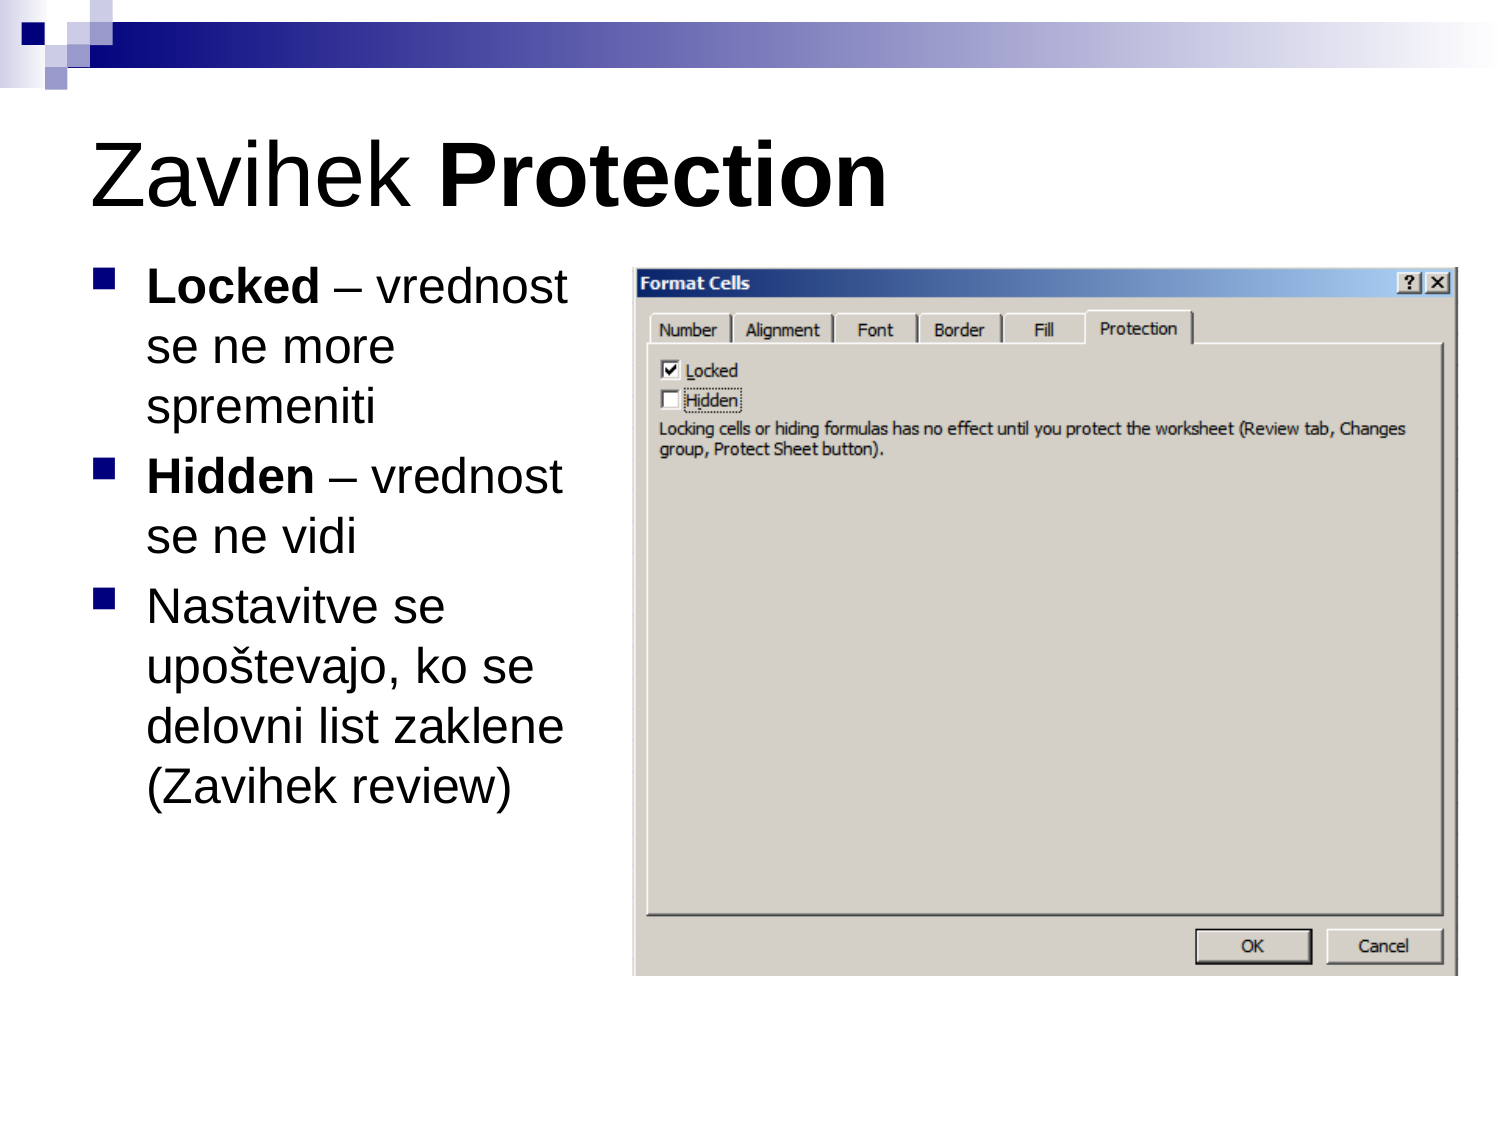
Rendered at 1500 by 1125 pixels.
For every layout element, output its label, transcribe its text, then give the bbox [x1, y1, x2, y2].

list Locked – vrednost se ne more spremeniti Hidden – vrednost se ne vidi Nastavitve se upoštevajo, ko se delovni list zaklene (Zavihek review) [75, 246, 632, 1079]
picture [631, 267, 1459, 976]
title Zavihek Protection [75, 105, 1425, 235]
